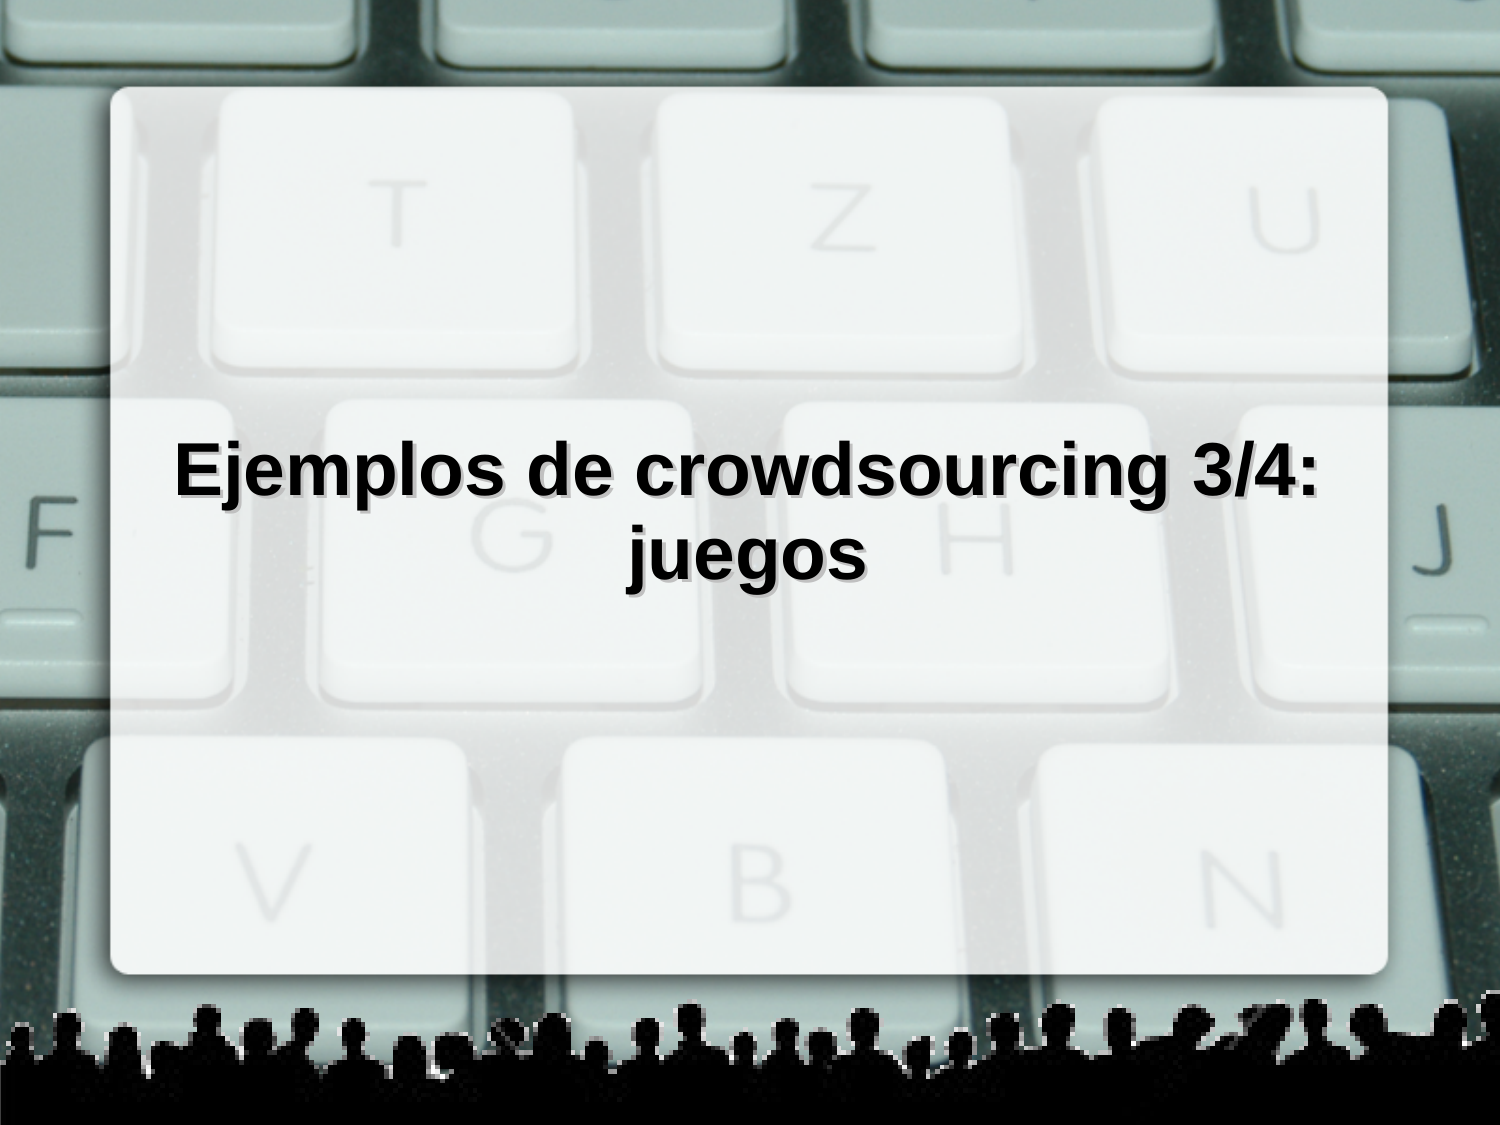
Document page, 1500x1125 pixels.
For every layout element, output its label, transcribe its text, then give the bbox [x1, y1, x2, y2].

picture [0, 0, 1500, 1125]
title Ejemplos de crowdsourcing 3/4: juegos [73, 411, 1423, 611]
